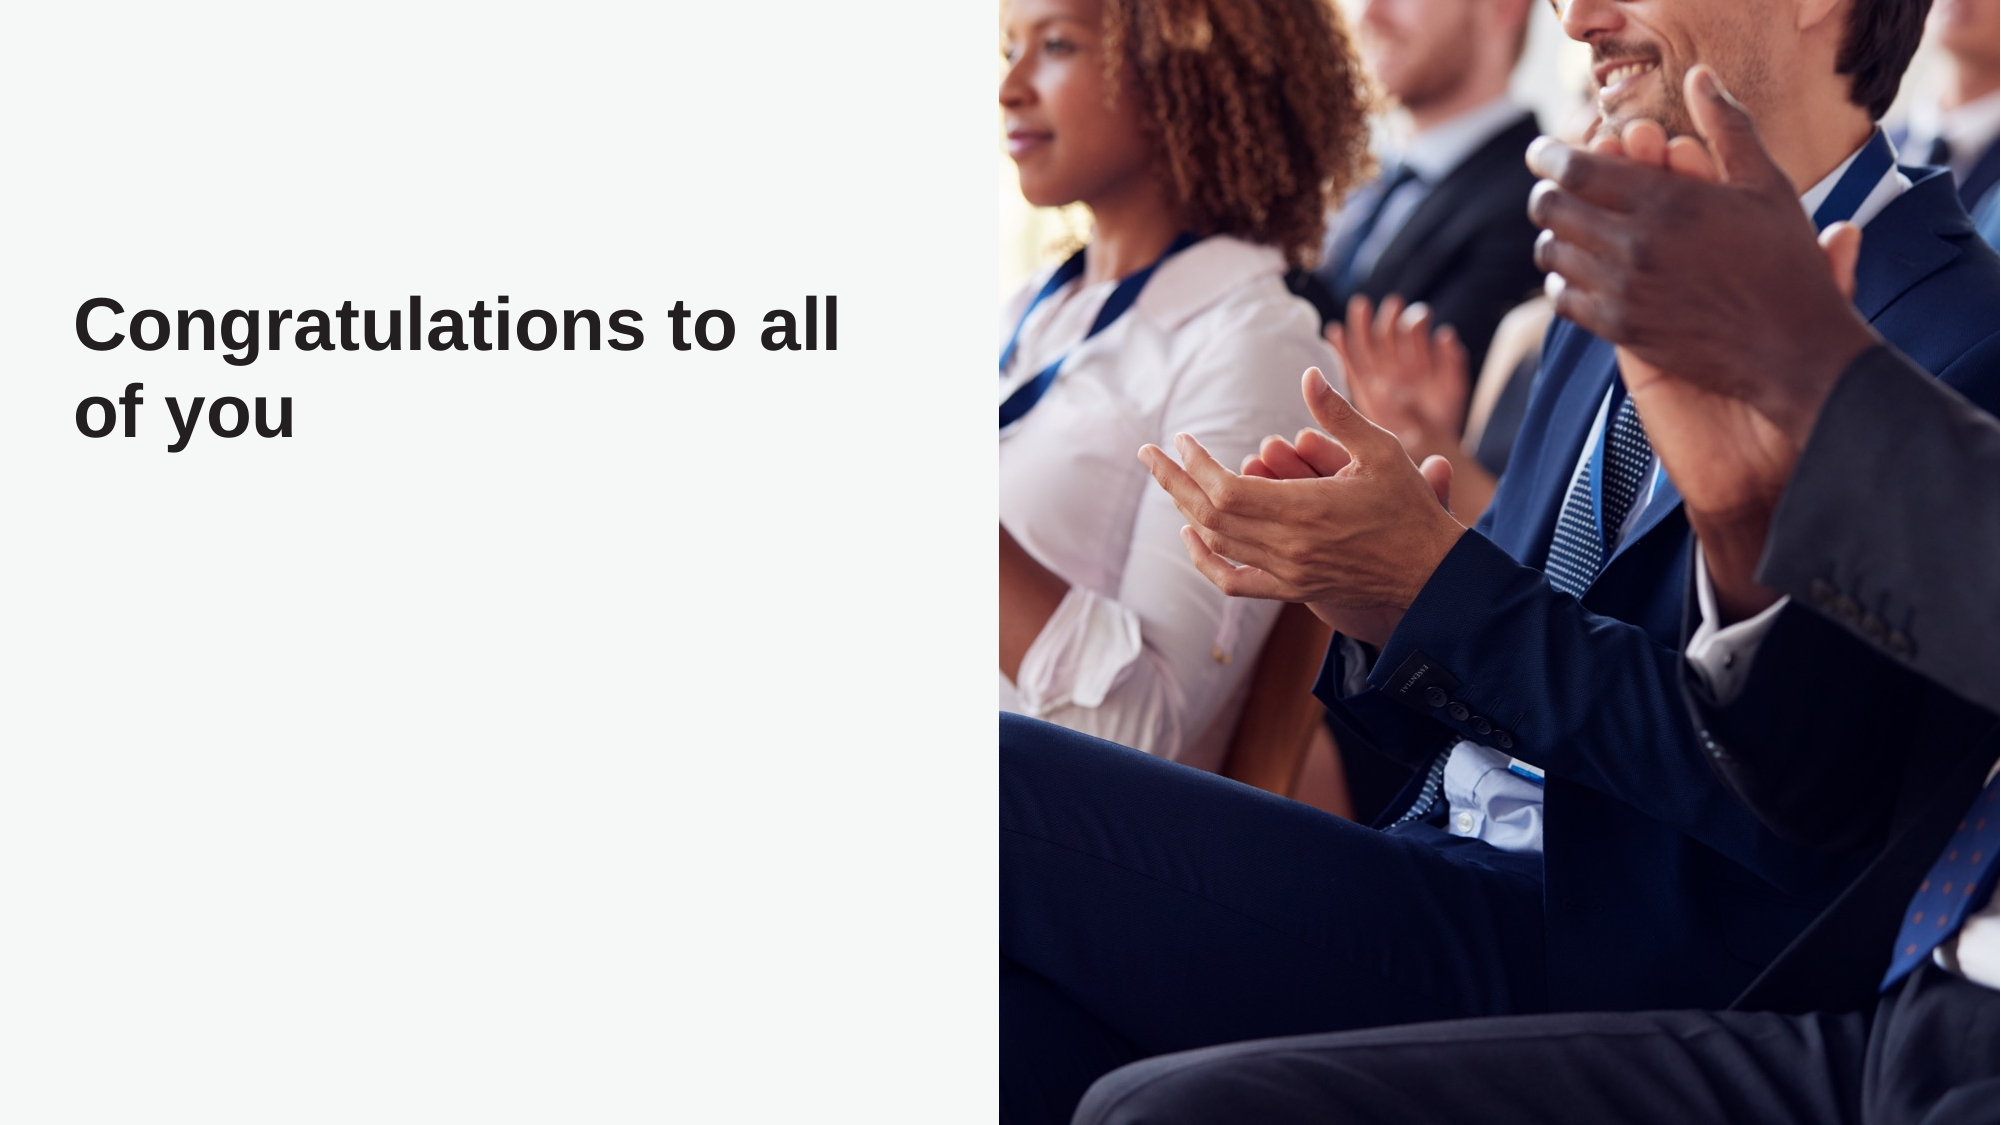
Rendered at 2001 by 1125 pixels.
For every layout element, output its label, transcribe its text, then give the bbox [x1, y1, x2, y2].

picture [999, 0, 2000, 1125]
title Congratulations to all of you [58, 270, 864, 784]
